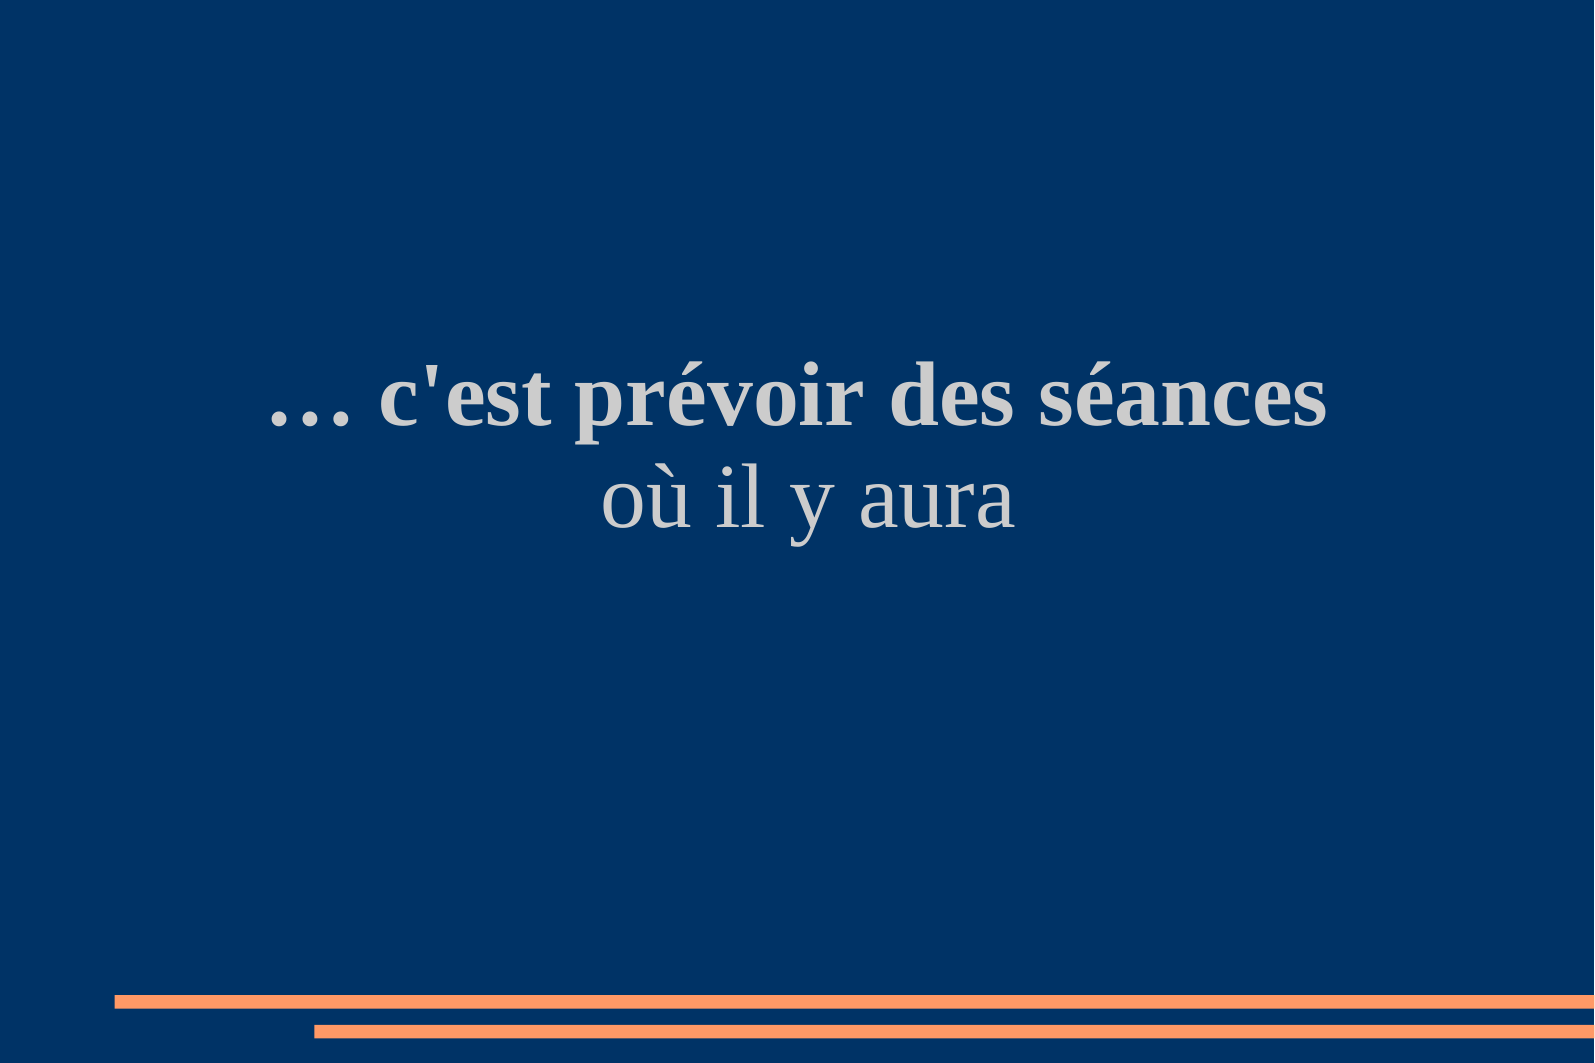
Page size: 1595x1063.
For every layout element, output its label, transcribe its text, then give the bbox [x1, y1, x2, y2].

subtitle … c'est prévoir des séances où il y aura [79, 42, 1515, 951]
